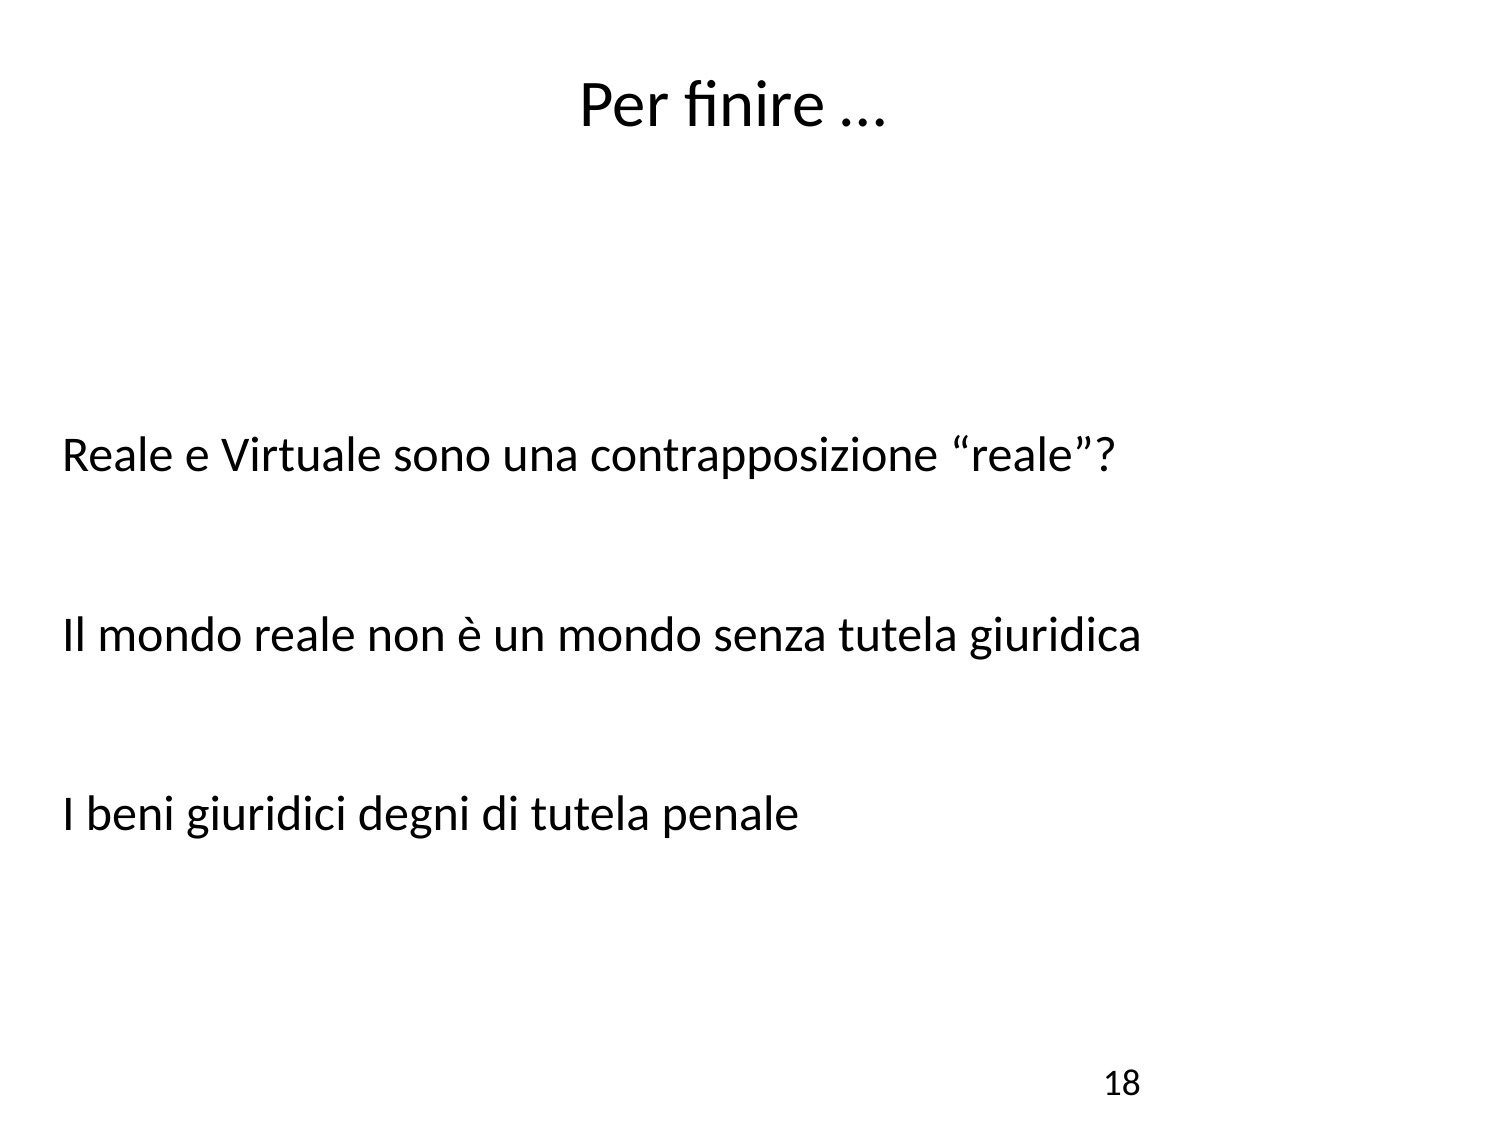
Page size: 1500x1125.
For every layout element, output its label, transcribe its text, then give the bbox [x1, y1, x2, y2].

text_box Reale e Virtuale sono una contrapposizione “reale”? Il mondo reale non è un mondo senza tutela giuridica I beni giuridici degni di tutela penale [29, 262, 1426, 1041]
text_box <numero> [1074, 1042, 1426, 1103]
title Per finire … [41, 45, 1425, 256]
